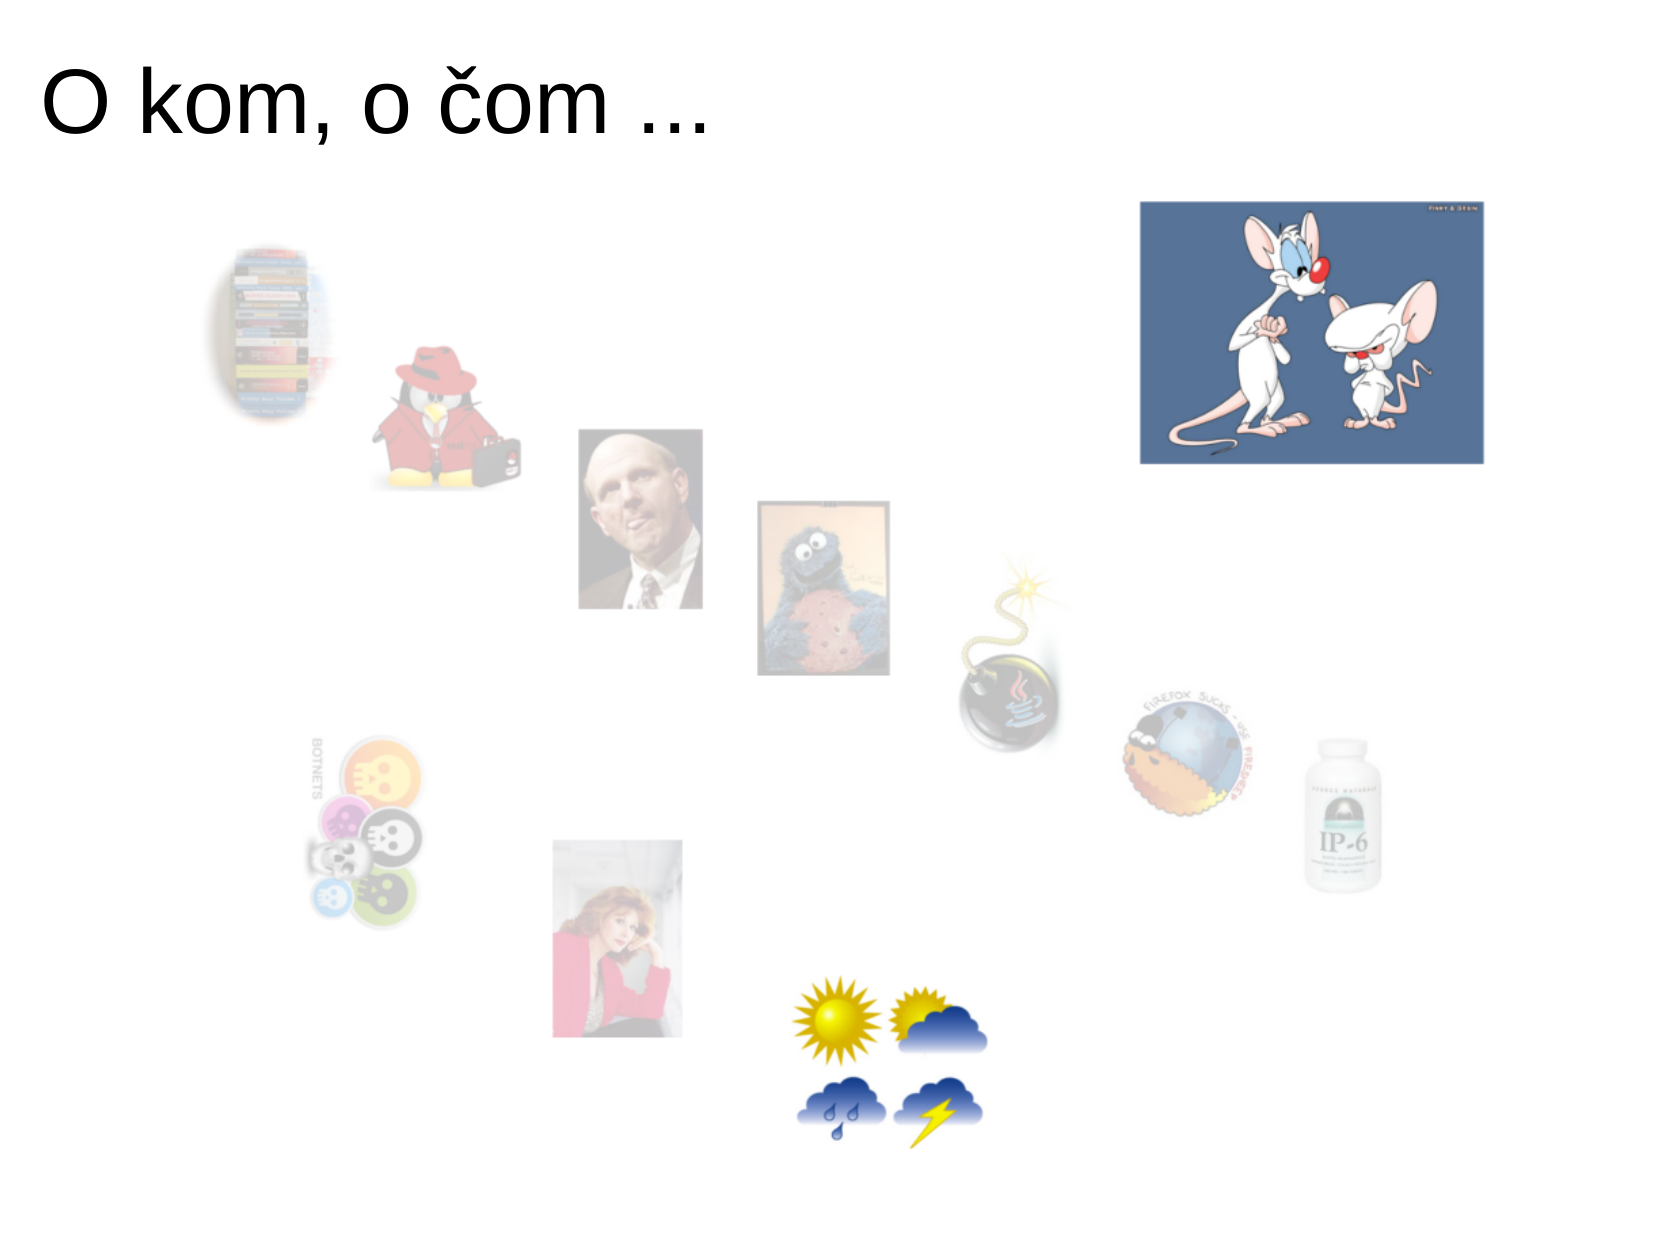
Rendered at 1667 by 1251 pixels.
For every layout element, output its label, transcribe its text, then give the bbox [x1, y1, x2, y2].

picture [147, 177, 1536, 1218]
title O kom, o čom ... [40, 50, 1627, 201]
